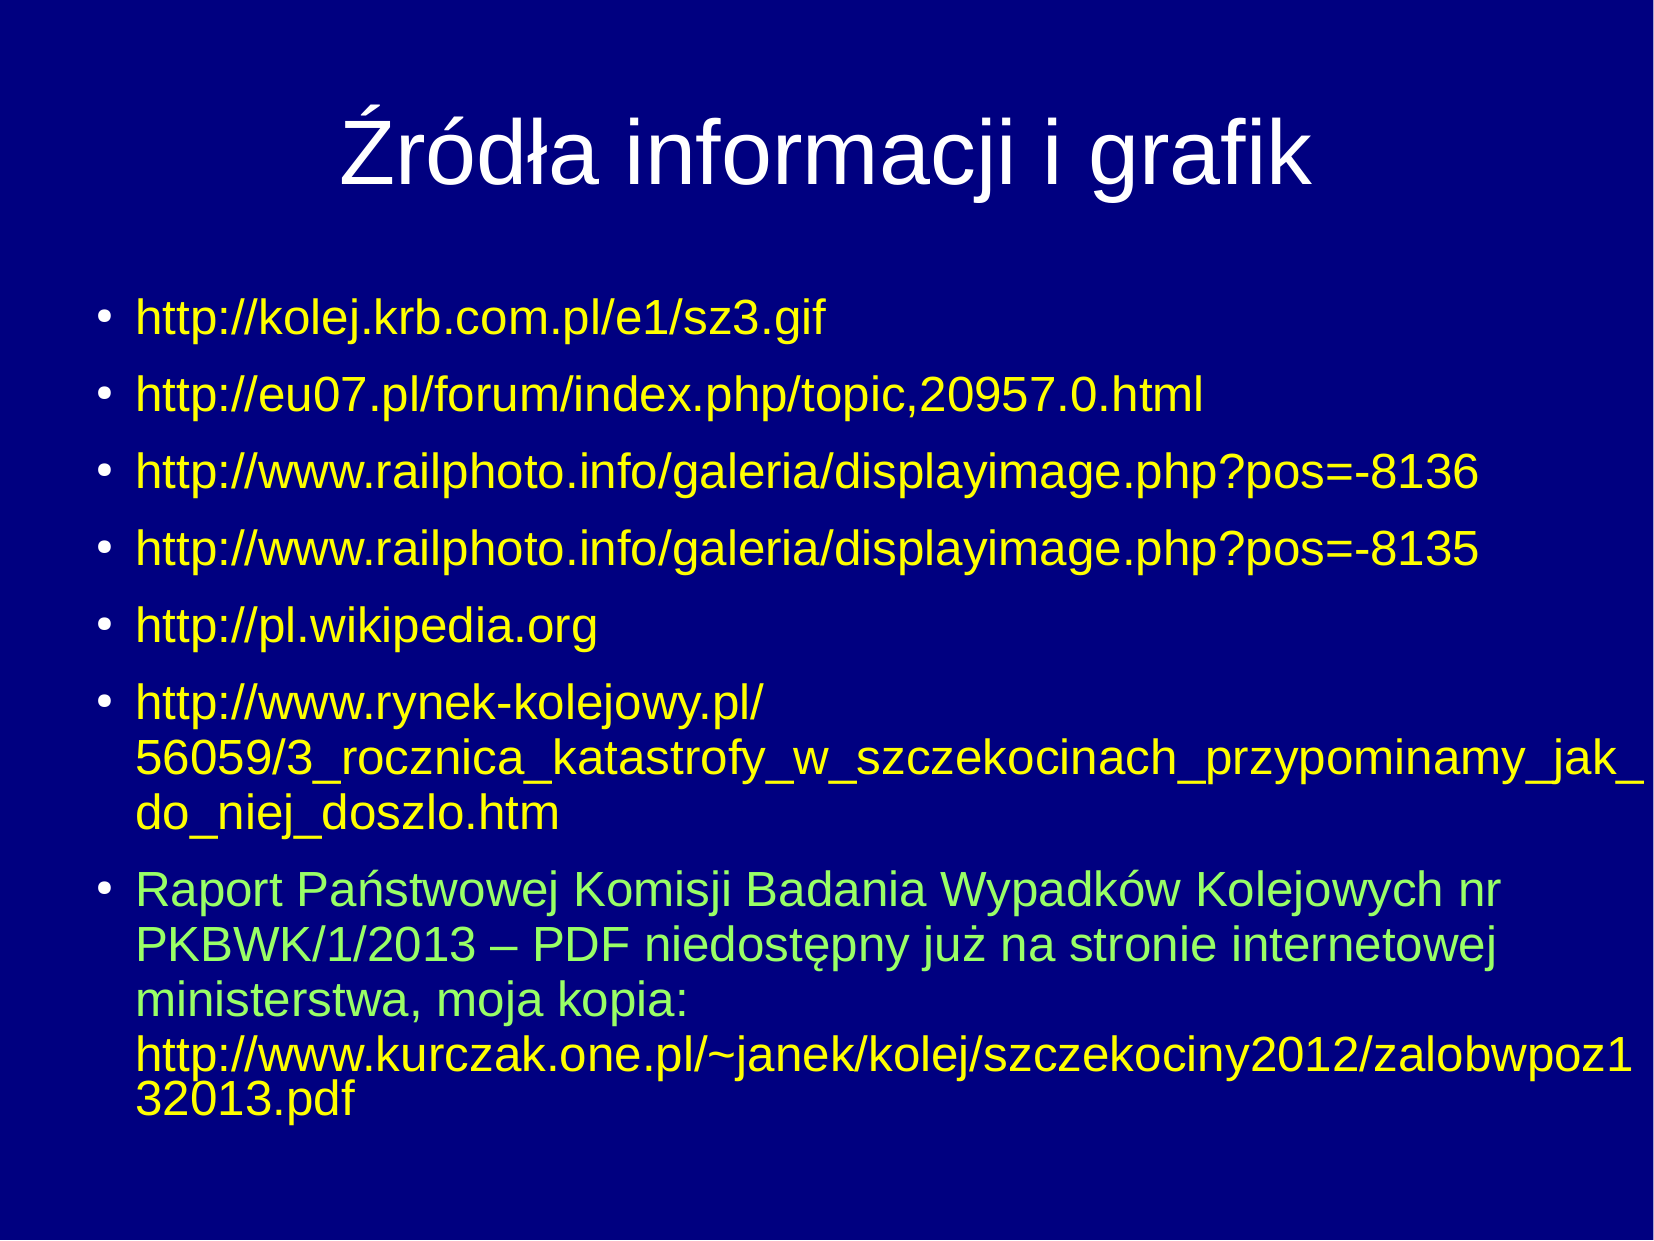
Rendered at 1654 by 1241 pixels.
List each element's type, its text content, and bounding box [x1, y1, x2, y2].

title Źródła informacji i grafik [82, 49, 1571, 257]
list http://kolej.krb.com.pl/e1/sz3.gif http://eu07.pl/forum/index.php/topic,20957.0.html http://www.railphoto.info/galeria/displayimage.php?pos=-8136 http://www.railphoto.info/galeria/displayimage.php?pos=-8135 http://pl.wikipedia.org http://www.rynek-kolejowy.pl/56059/3_rocznica_katastrofy_w_szczekocinach_przypominamy_jak_do_niej_doszlo.htm Raport Państwowej Komisji Badania Wypadków Kolejowych nr PKBWK/1/2013 – PDF niedostępny już na stronie internetowej ministerstwa, moja kopia: http://www.kurczak.one.pl/~janek/kolej/szczekociny2012/zalobwpoz132013.pdf [82, 290, 1654, 1146]
